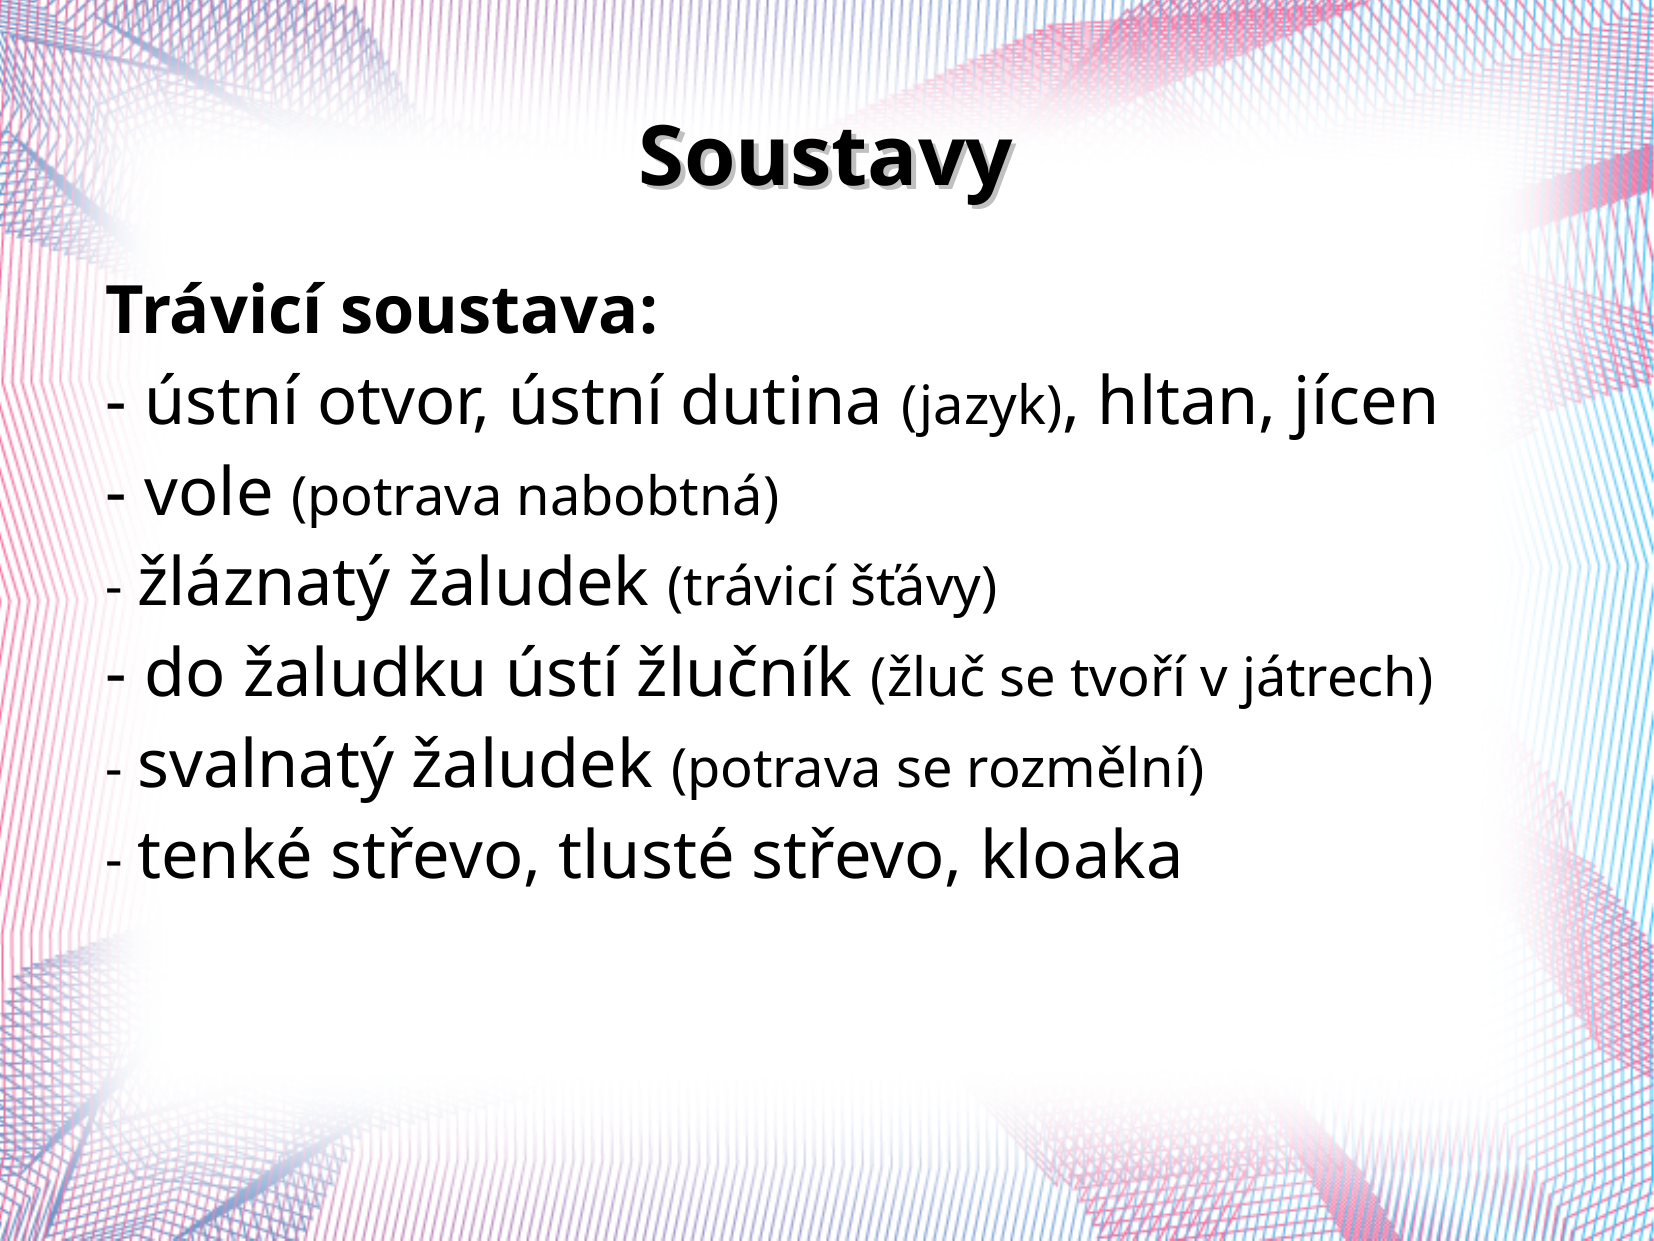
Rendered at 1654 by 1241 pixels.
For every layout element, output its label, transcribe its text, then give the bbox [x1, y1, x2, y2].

text_box Soustavy [11, 88, 1640, 220]
text_box Trávicí soustava: - ústní otvor, ústní dutina (jazyk), hltan, jícen - vole (potrava nabobtná) - žláznatý žaludek (trávicí šťávy) - do žaludku ústí žlučník (žluč se tvoří v játrech) - svalnatý žaludek (potrava se rozmělní) - tenké střevo, tlusté střevo, kloaka [91, 254, 1584, 921]
